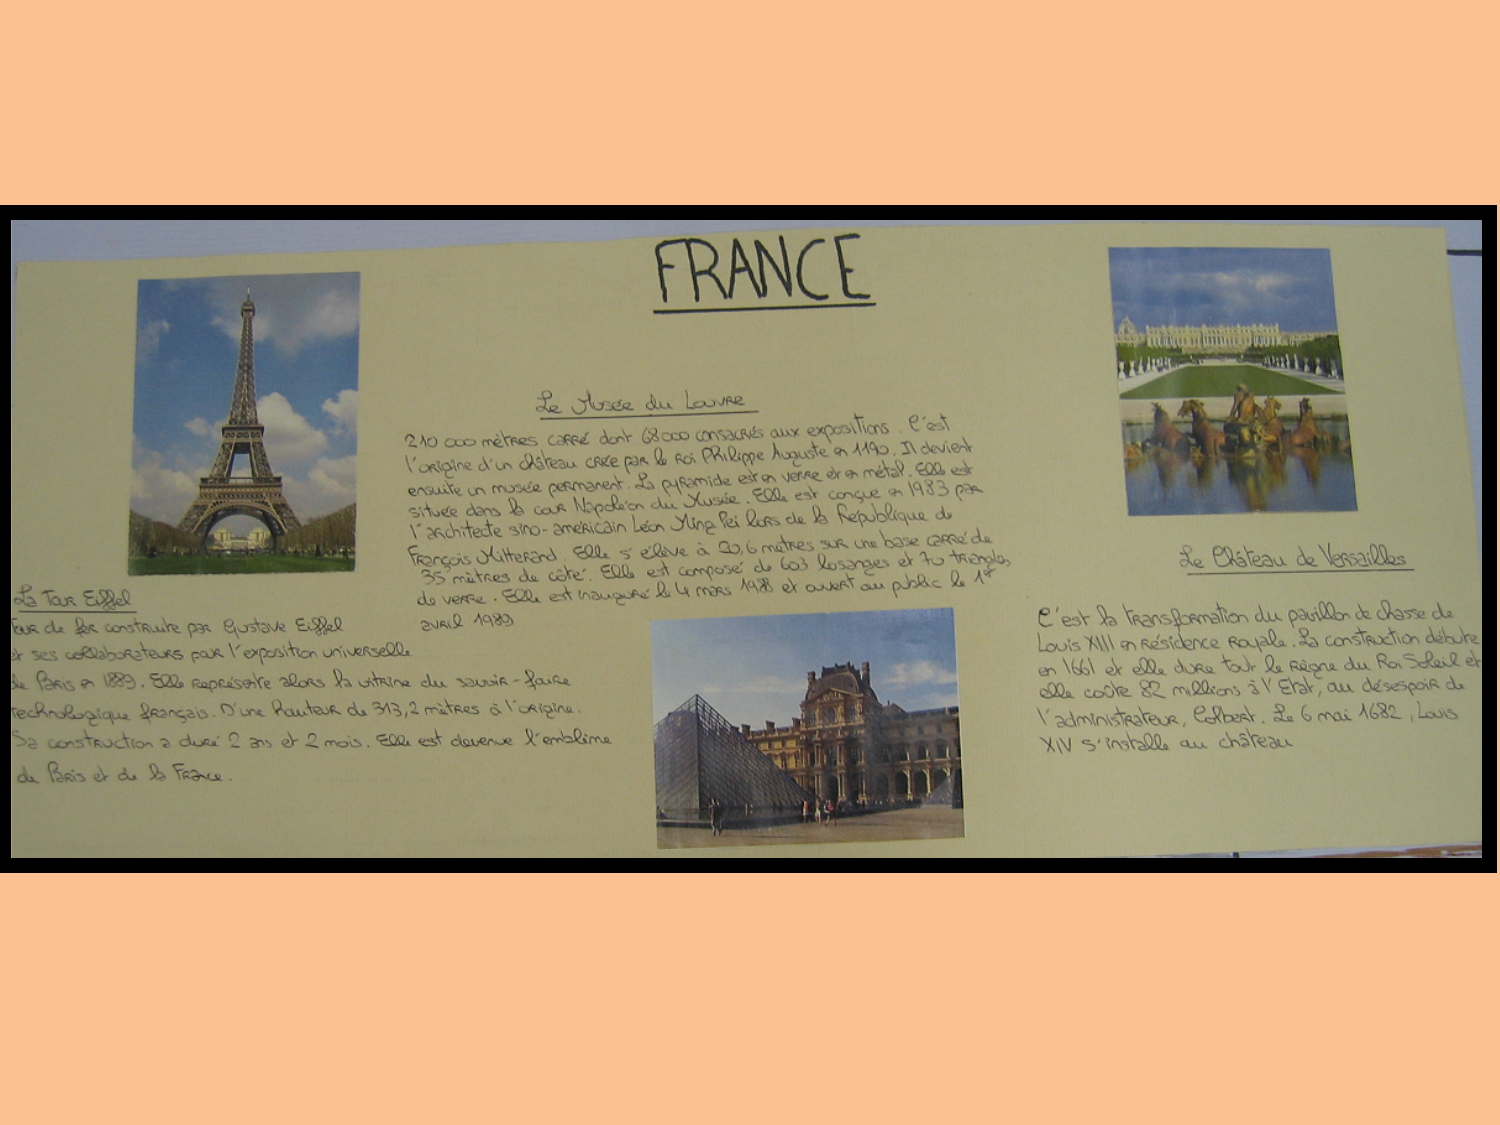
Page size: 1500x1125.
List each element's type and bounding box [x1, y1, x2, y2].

picture [11, 219, 1483, 859]
